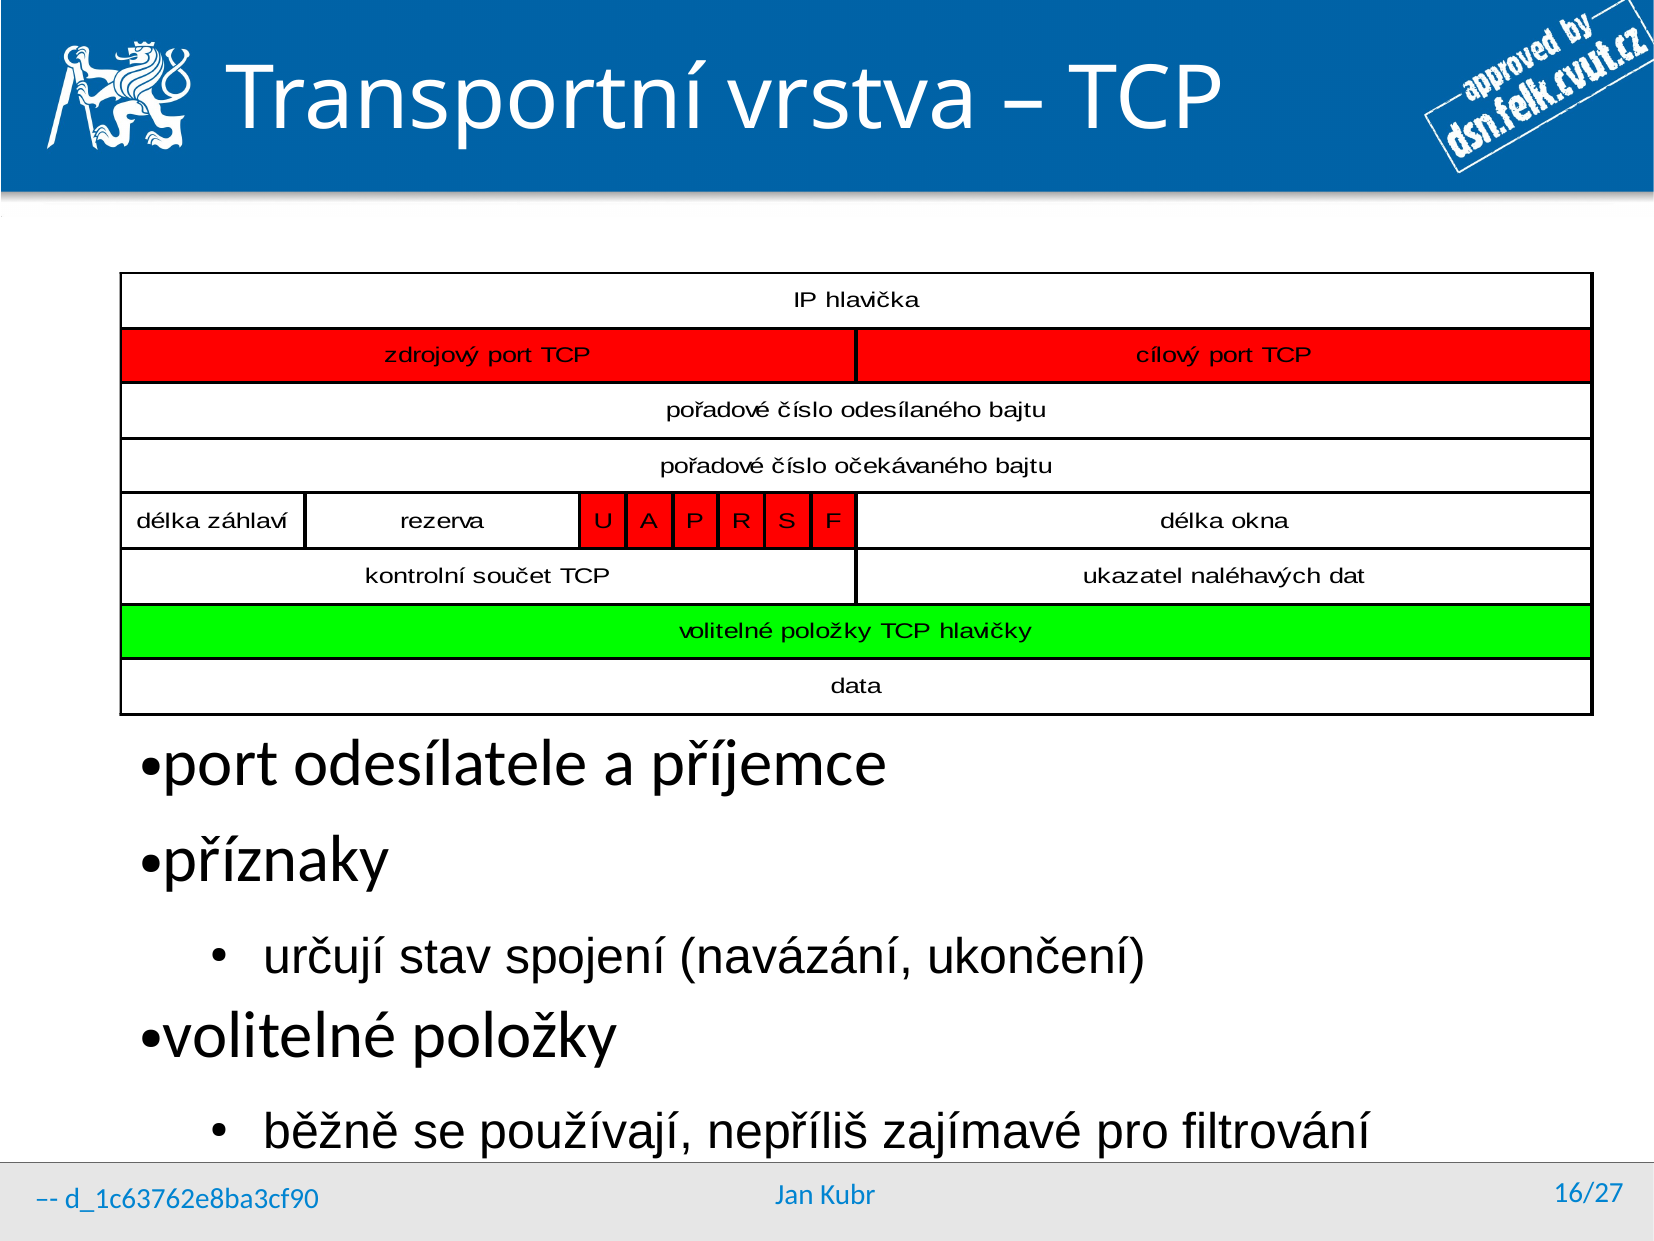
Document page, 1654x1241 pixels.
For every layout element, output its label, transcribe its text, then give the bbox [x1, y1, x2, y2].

picture [1, 0, 1654, 217]
title Transportní vrstva – TCP [225, 0, 1426, 188]
list port odesílatele a příjemce příznaky určují stav spojení (navázání, ukončení) volitelné položky běžně se používají, nepříliš zajímavé pro filtrování [121, 735, 1616, 1160]
chart [119, 272, 1598, 716]
